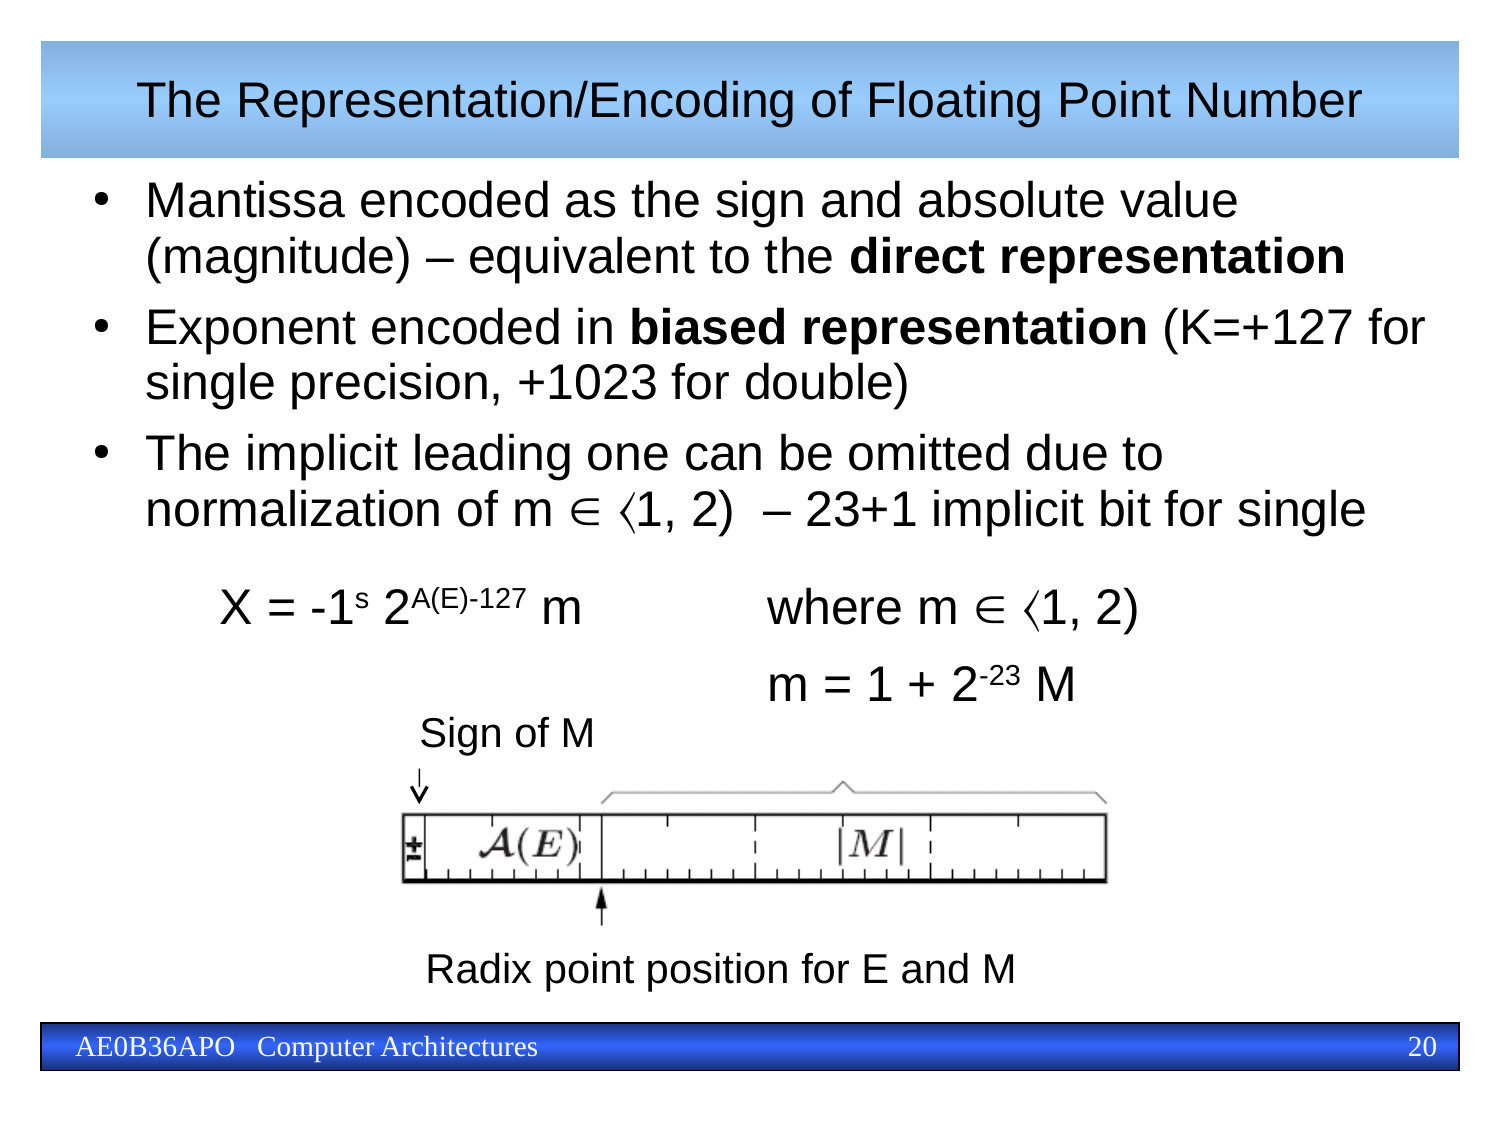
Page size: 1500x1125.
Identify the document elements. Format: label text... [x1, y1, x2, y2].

text_box Radix point position for E and M [395, 934, 1129, 1000]
title The Representation/Encoding of Floating Point Number [41, 41, 1459, 158]
text_box where m ∈ 〈1, 2) [752, 572, 1166, 649]
text_box X = -1s 2A(E)-127 m [205, 571, 618, 643]
text_box m = 1 + 2-23 M [752, 649, 1166, 720]
list Mantissa encoded as the sign and absolute value (magnitude) – equivalent to the direct representation Exponent encoded in biased representation (K=+127 for single precision, +1023 for double) The implicit leading one can be omitted due to normalization of m ∈ 〈1, 2) – 23+1 implicit bit for single [75, 172, 1438, 588]
text_box Sign of M [389, 697, 757, 764]
picture [368, 780, 1132, 929]
